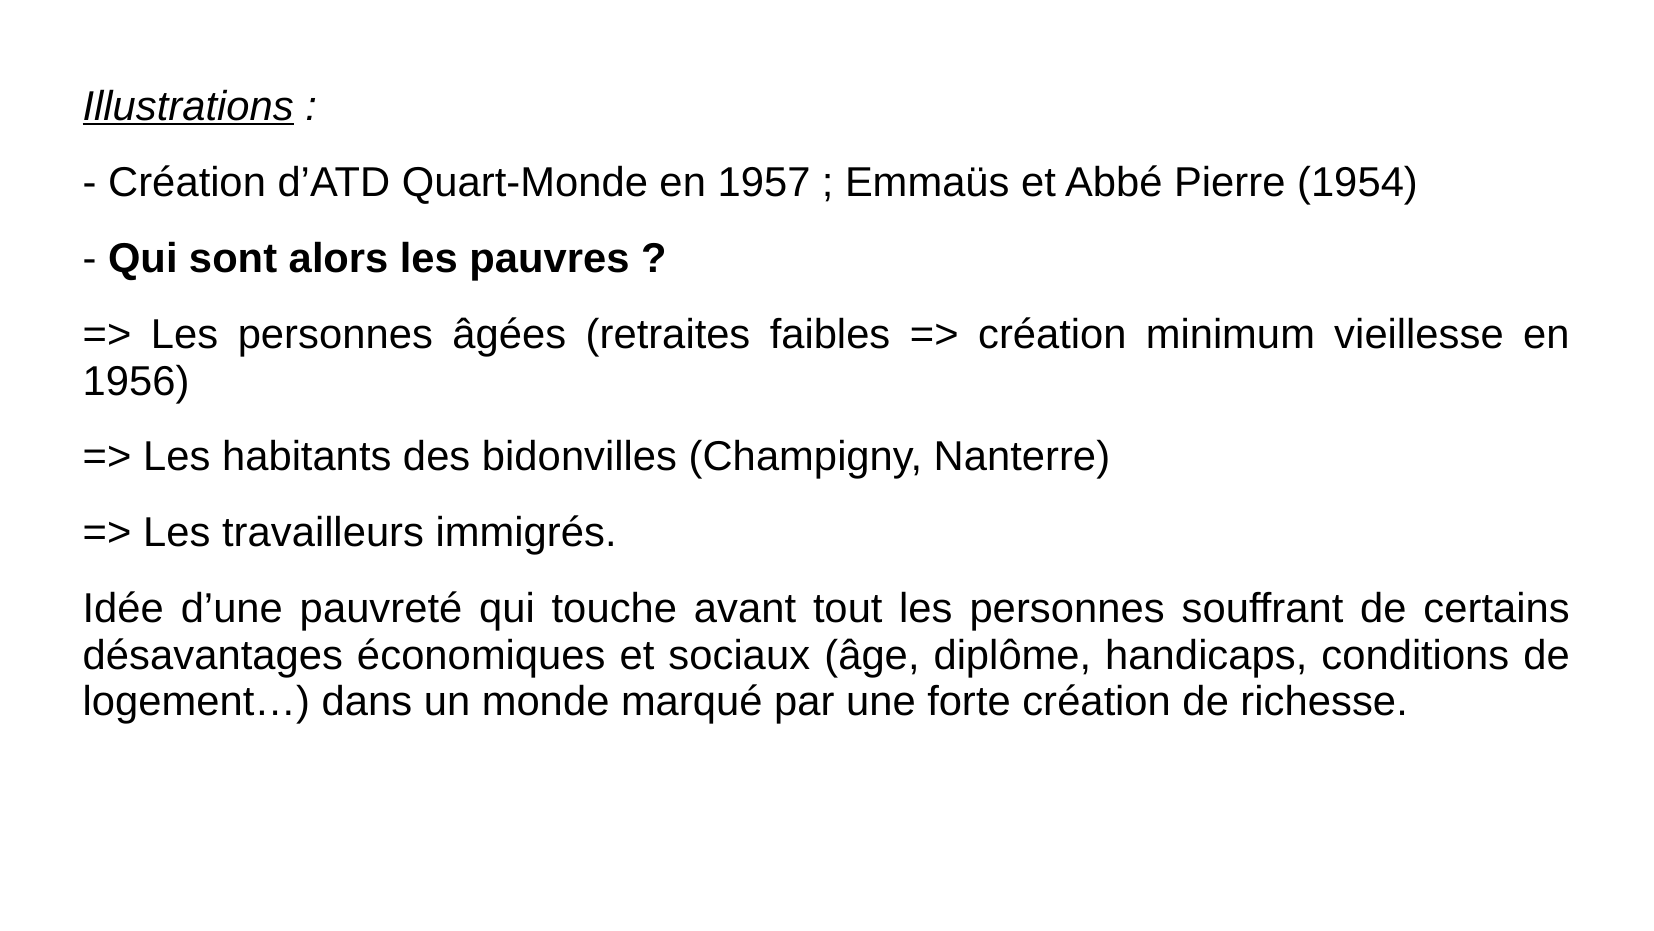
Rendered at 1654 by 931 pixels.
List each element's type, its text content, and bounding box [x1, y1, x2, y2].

list Illustrations : - Création d’ATD Quart-Monde en 1957 ; Emmaüs et Abbé Pierre (1954) - Qui sont alors les pauvres ? => Les personnes âgées (retraites faibles => création minimum vieillesse en 1956) => Les habitants des bidonvilles (Champigny, Nanterre) => Les travailleurs immigrés. Idée d’une pauvreté qui touche avant tout les personnes souffrant de certains désavantages économiques et sociaux (âge, diplôme, handicaps, conditions de logement…) dans un monde marqué par une forte création de richesse. [82, 82, 1571, 839]
